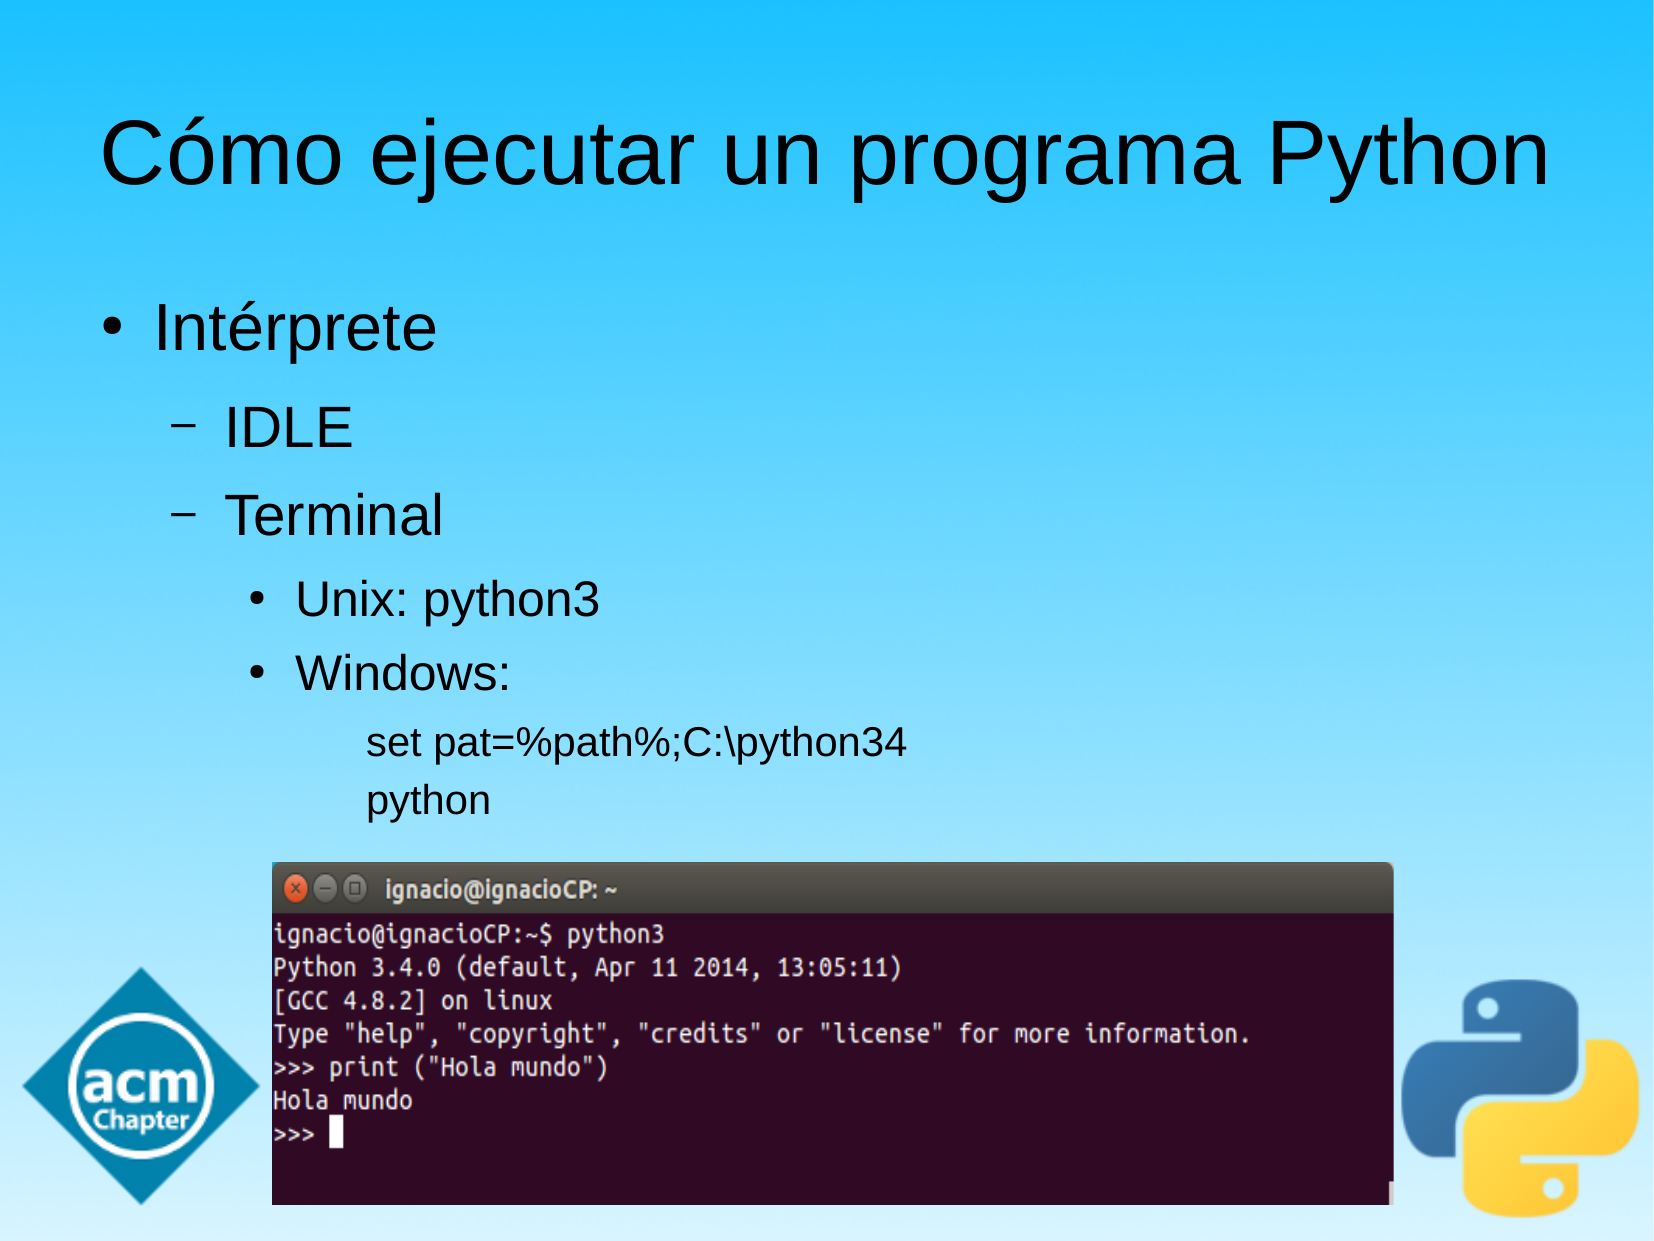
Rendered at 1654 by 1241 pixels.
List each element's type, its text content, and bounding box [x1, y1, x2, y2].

title Cómo ejecutar un programa Python [82, 49, 1571, 257]
list Intérprete IDLE Terminal Unix: python3 Windows: set pat=%path%;C:\python34 python [82, 290, 1571, 1010]
picture [0, 0, 1654, 1241]
